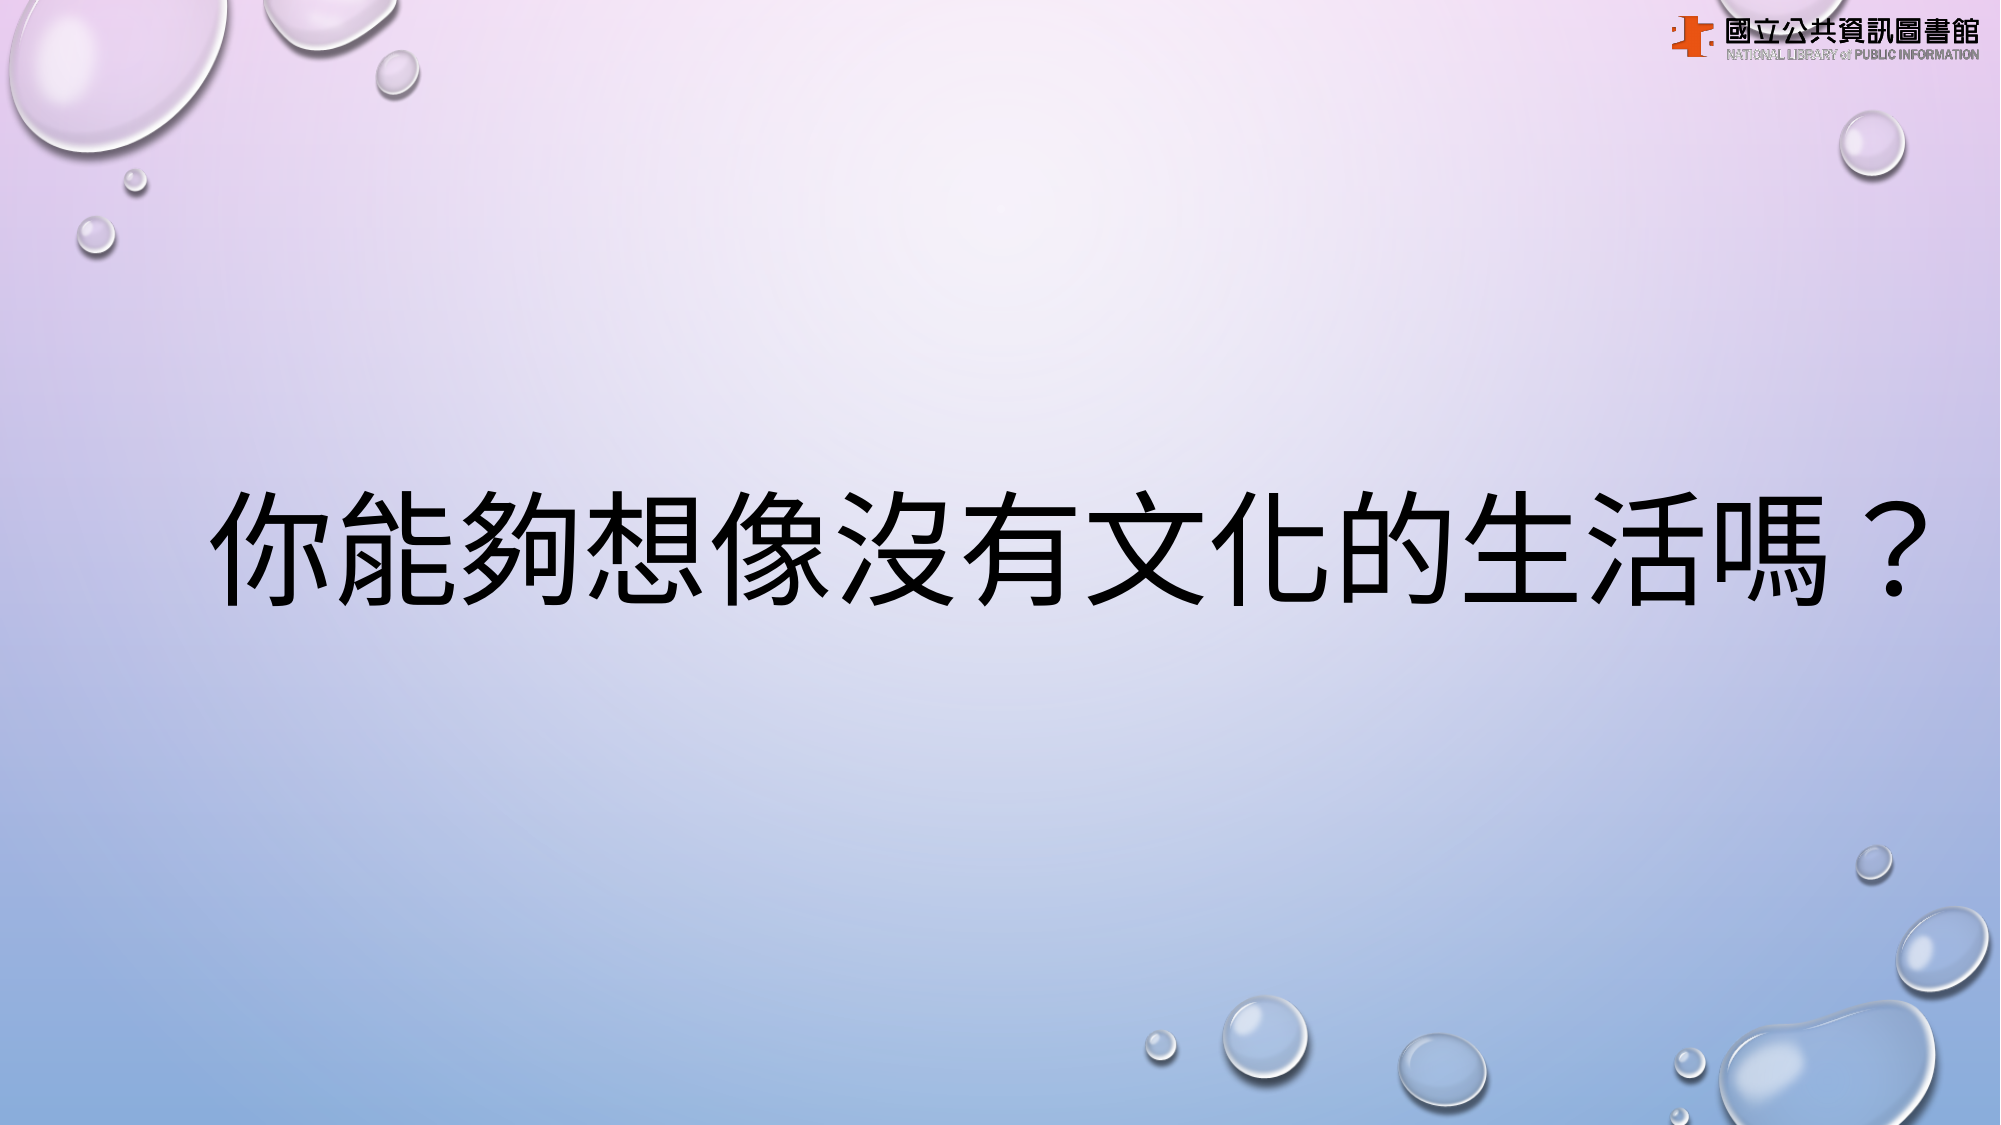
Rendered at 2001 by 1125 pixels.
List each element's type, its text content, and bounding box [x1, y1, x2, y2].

picture [0, 0, 2000, 1125]
list 你能夠想像沒有文化的生活嗎？ [170, 302, 1871, 865]
